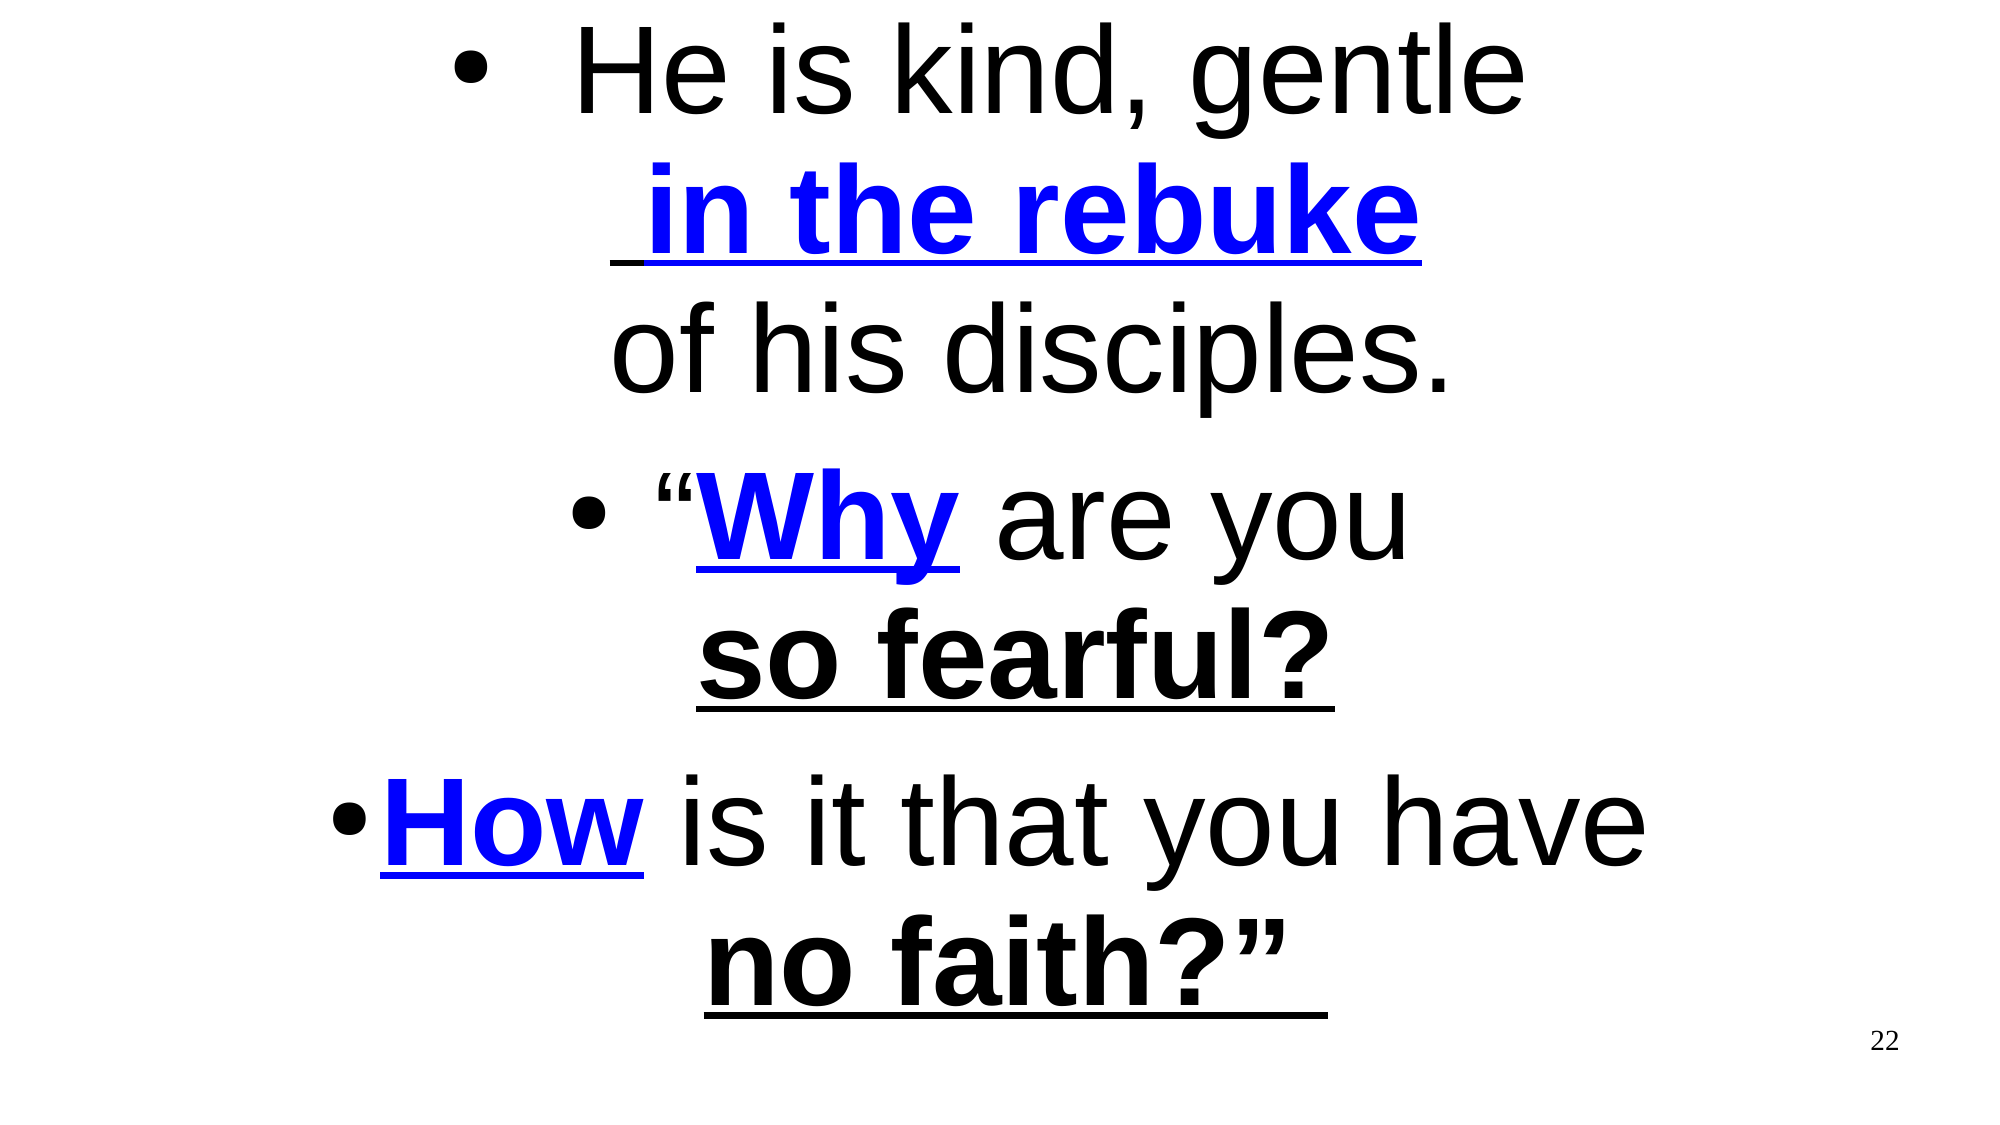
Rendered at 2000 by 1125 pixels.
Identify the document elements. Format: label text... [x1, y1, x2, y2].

list He is kind, gentle in the rebuke of his disciples. “Why are you so fearful? How is it that you have no faith?” [0, 0, 1996, 1123]
